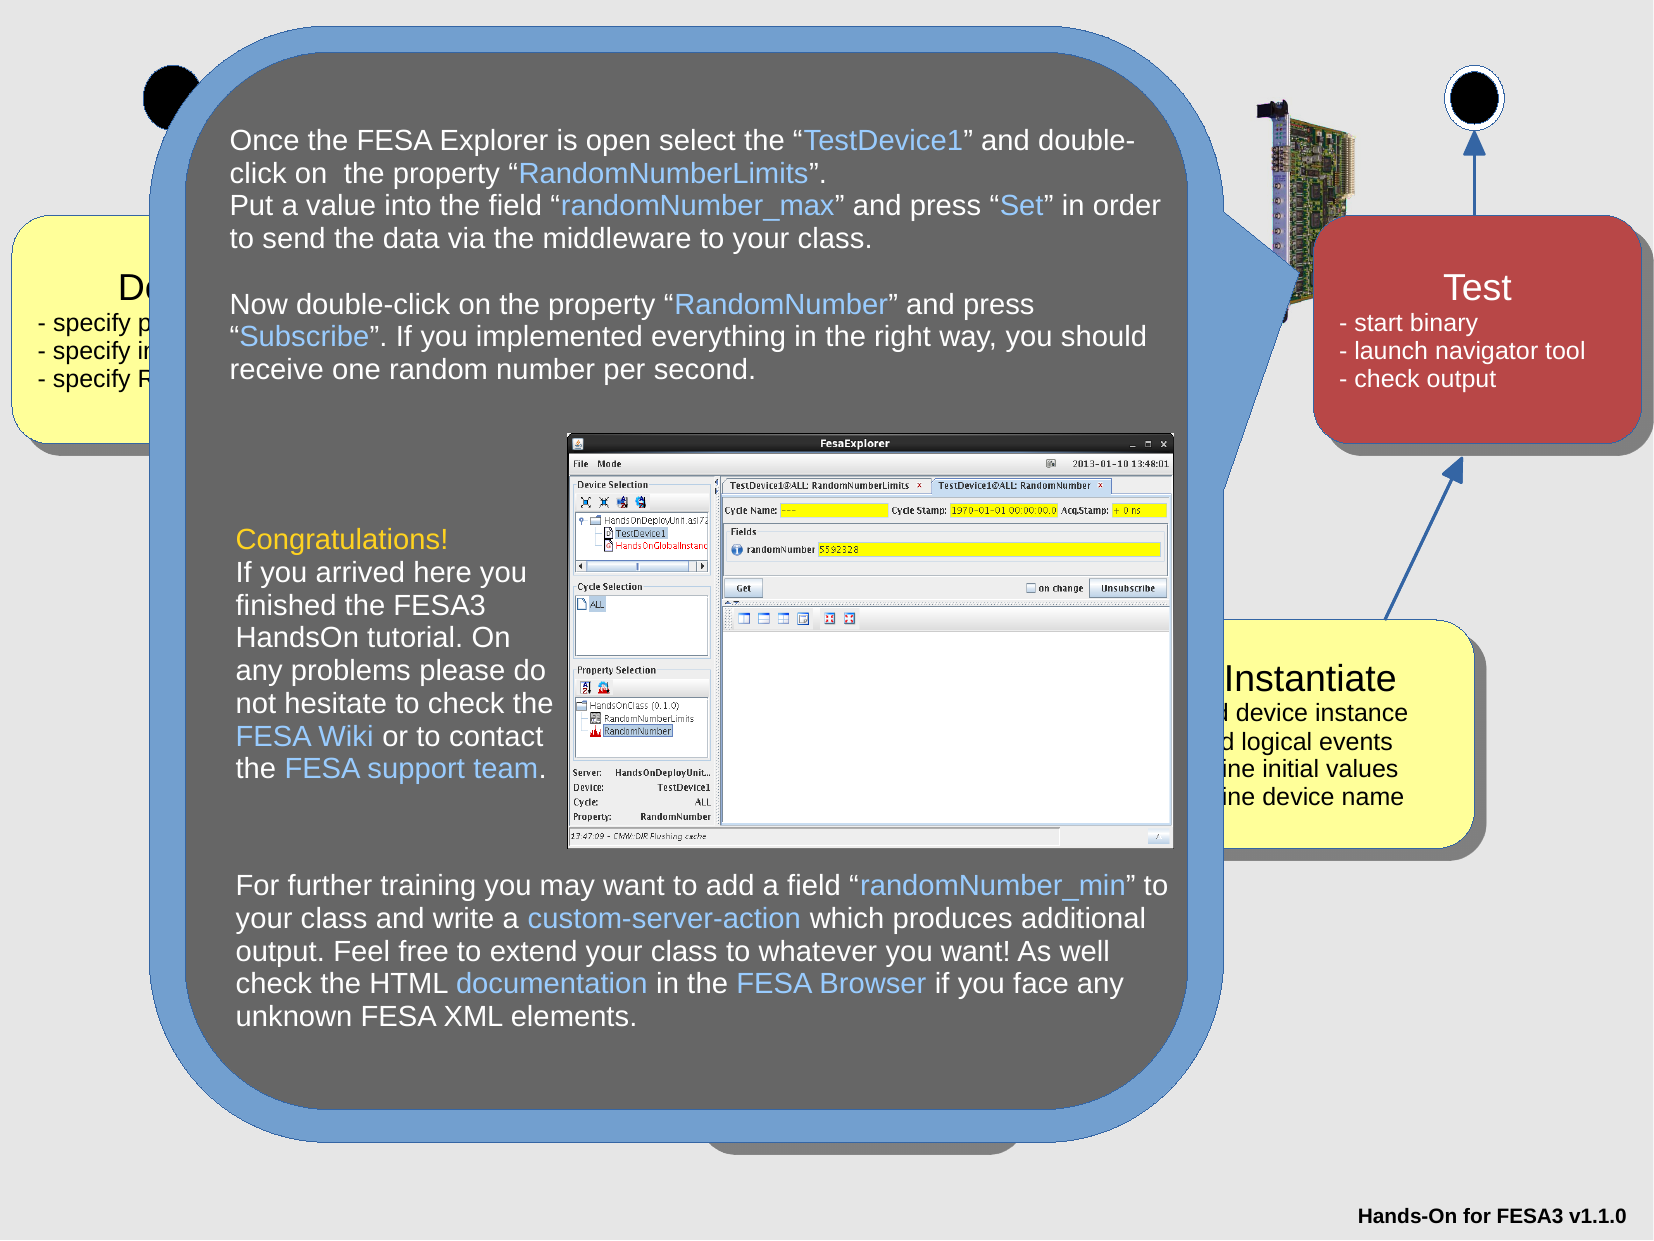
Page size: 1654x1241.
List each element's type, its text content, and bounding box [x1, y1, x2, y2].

text_box Congratulations! If you arrived here you finished the FESA3 HandsOn tutorial. On any problems please do not hesitate to check the FESA Wiki or to contact the FESA support team. [220, 515, 574, 842]
text_box Once the FESA Explorer is open select the “TestDevice1” and double-click on the property “RandomNumberLimits”. Put a value into the field “randomNumber_max” and press “Set” in order to send the data via the middleware to your class. Now double-click on the property “RandomNumber” and press “Subscribe”. If you implemented everything in the right way, you should receive one random number per second. [214, 116, 1182, 464]
text_box For further training you may want to add a field “randomNumber_min” to your class and write a custom-server-action which produces additional output. Feel free to extend your class to whatever you want! As well check the HTML documentation in the FESA Browser if you face any unknown FESA XML elements. [220, 861, 1188, 1058]
text_box Test - start binary - launch navigator tool - check output [1313, 215, 1642, 444]
picture [567, 433, 1174, 849]
text_box [149, 26, 1300, 1143]
picture [1241, 97, 1362, 327]
